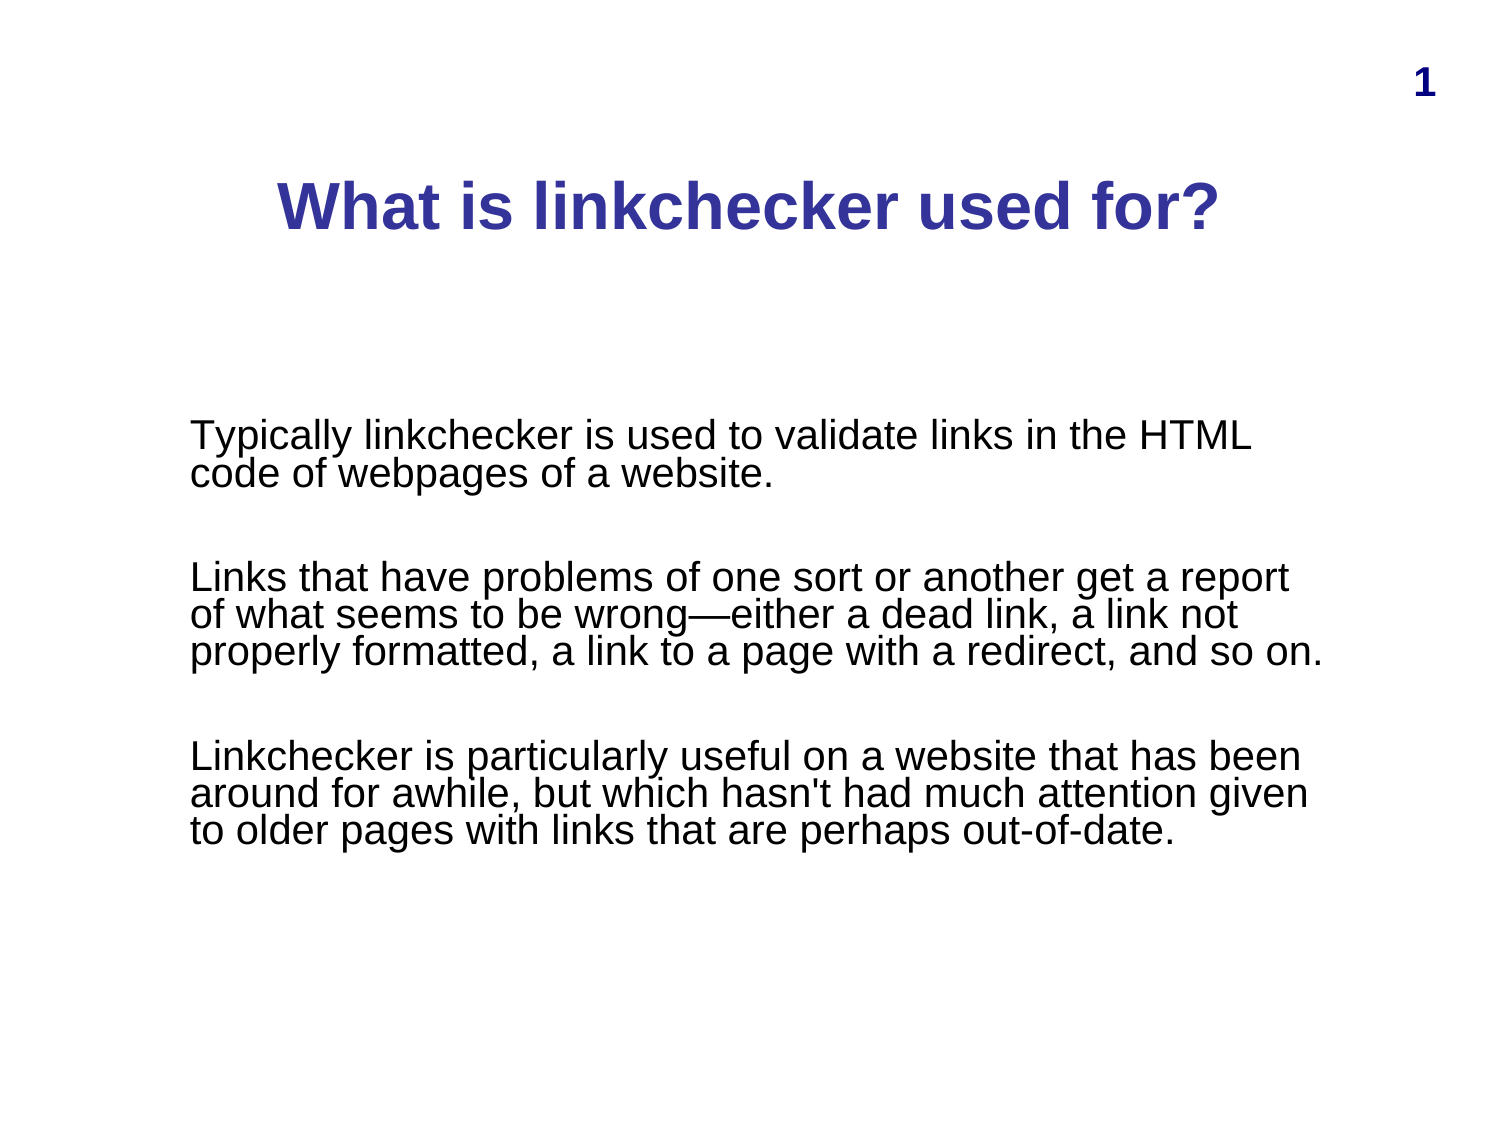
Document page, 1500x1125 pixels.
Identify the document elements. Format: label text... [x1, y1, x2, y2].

title What is linkchecker used for? [75, 149, 1426, 263]
list Typically linkchecker is used to validate links in the HTML code of webpages of a website. Links that have problems of one sort or another get a report of what seems to be wrong—either a dead link, a link not properly formatted, a link to a page with a redirect, and so on. Linkchecker is particularly useful on a website that has been around for awhile, but which hasn't had much attention given to older pages with links that are perhaps out-of-date. [112, 412, 1351, 924]
text_box 1 [1387, 47, 1463, 113]
